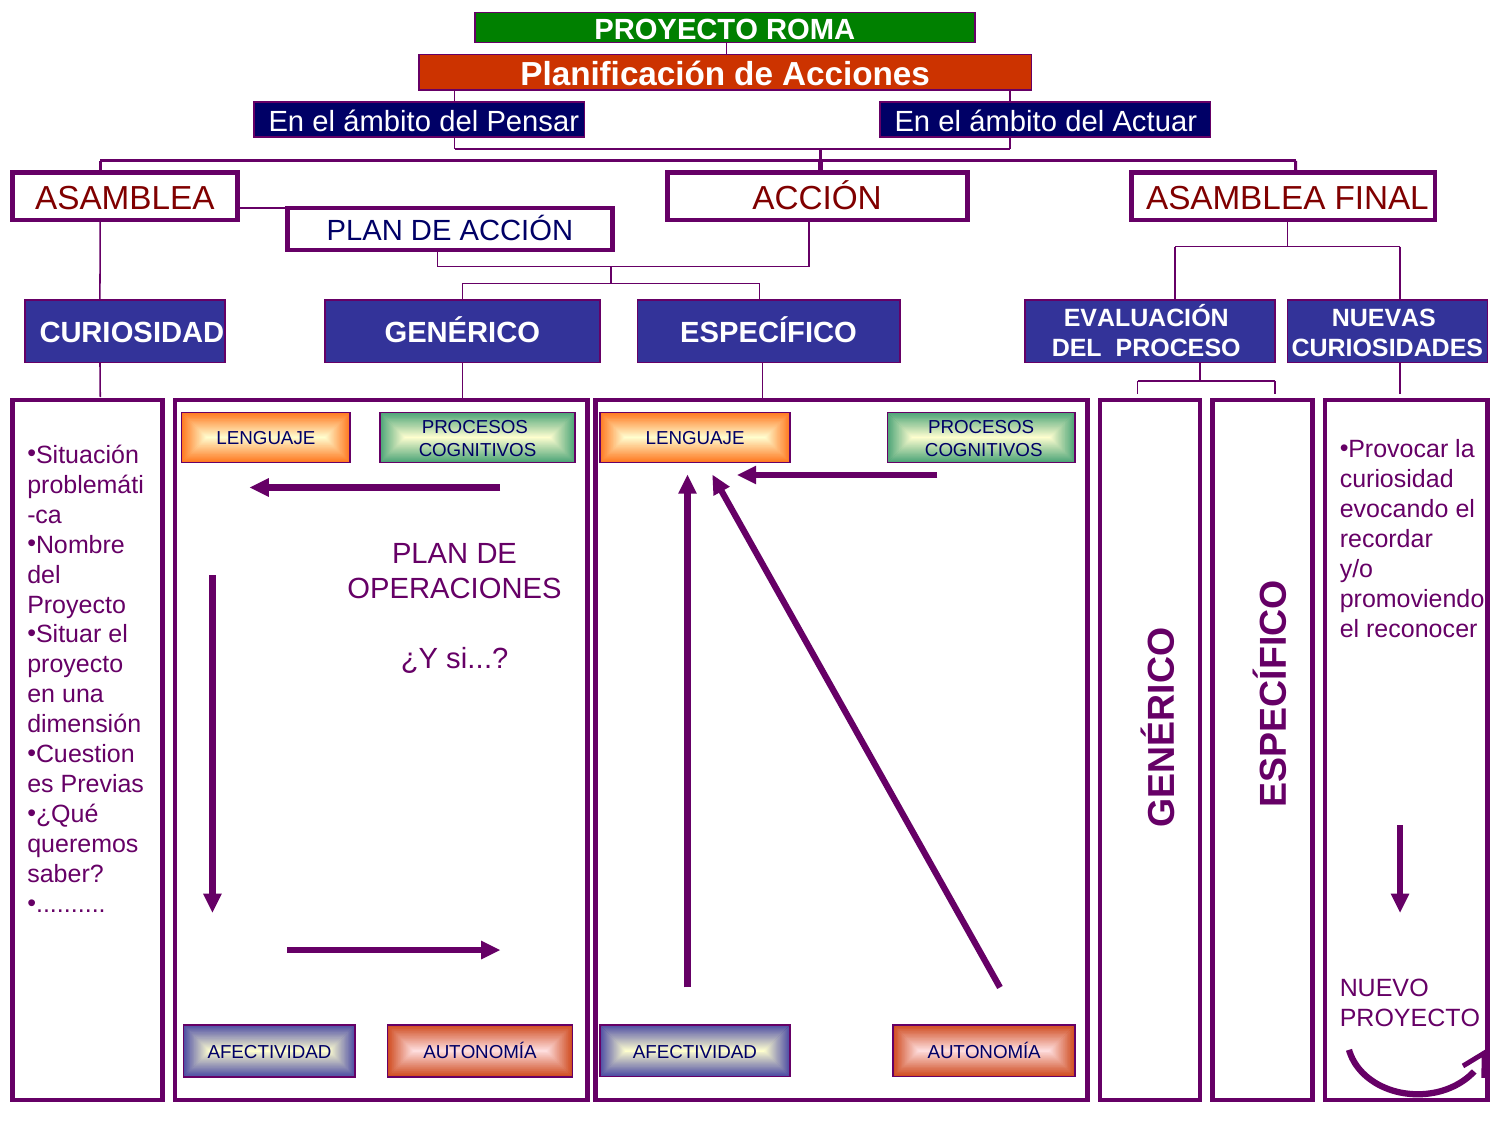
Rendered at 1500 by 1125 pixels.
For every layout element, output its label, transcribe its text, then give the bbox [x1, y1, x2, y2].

text_box CURIOSIDAD [24, 299, 225, 363]
text_box Provocar la curiosidad evocando el recordar y/o promoviendo el reconocer NUEVO PROYECTO [1324, 424, 1500, 1040]
text_box LENGUAJE [599, 412, 791, 463]
text_box NUEVAS CURIOSIDADES [1287, 299, 1488, 363]
text_box ESPECÍFICO [637, 299, 900, 363]
text_box PROCESOS COGNITIVOS [887, 412, 1075, 463]
text_box AUTONOMÍA [893, 1025, 1075, 1077]
text_box Situación problemáti-ca Nombre del Proyecto Situar el proyecto en una dimensión Cuestiones Previas ¿Qué queremos saber? .......... [15, 430, 160, 926]
text_box PROCESOS COGNITIVOS [380, 412, 575, 463]
text_box Planificación de Acciones [419, 54, 1032, 91]
text_box AFECTIVIDAD [183, 1024, 356, 1077]
text_box GENÉRICO [1128, 612, 1190, 843]
text_box GENÉRICO [324, 299, 600, 363]
text_box PROYECTO ROMA [474, 12, 975, 43]
text_box En el ámbito del Pensar [253, 101, 585, 138]
text_box AUTONOMÍA [387, 1024, 573, 1077]
text_box En el ámbito del Actuar [879, 101, 1211, 138]
text_box AFECTIVIDAD [599, 1025, 791, 1077]
text_box ESPECÍFICO [1240, 474, 1302, 913]
text_box ACCIÓN [667, 172, 968, 221]
text_box ASAMBLEA [12, 172, 238, 221]
text_box PLAN DE ACCIÓN [287, 208, 613, 250]
text_box ASAMBLEA FINAL [1131, 172, 1436, 221]
text_box EVALUACIÓN DEL PROCESO [1024, 299, 1275, 363]
text_box PLAN DE OPERACIONES ¿Y si...? [324, 527, 585, 683]
text_box LENGUAJE [181, 412, 350, 463]
